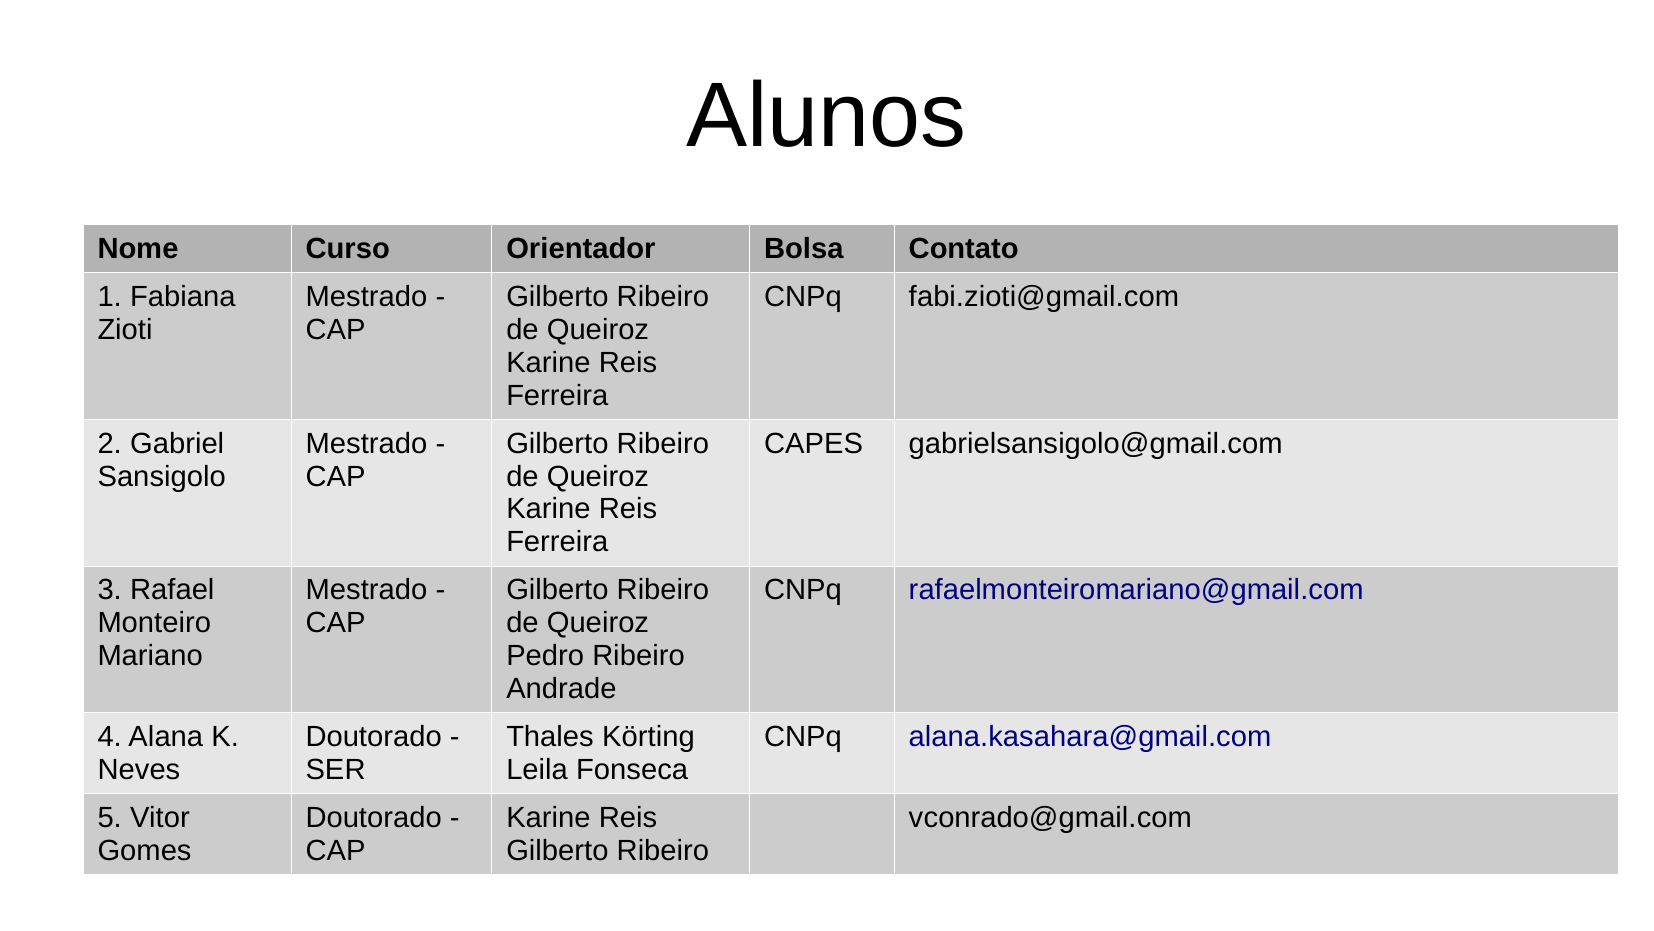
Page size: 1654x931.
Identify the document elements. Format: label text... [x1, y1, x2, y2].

table_cell alana.kasahara@gmail.com [895, 713, 1618, 793]
table_cell Doutorado - SER [292, 713, 491, 793]
table_cell fabi.zioti@gmail.com [895, 273, 1618, 419]
title Alunos [82, 37, 1571, 193]
table_header Curso [292, 225, 491, 272]
table_header Contato [895, 225, 1618, 272]
table_cell CNPq [750, 273, 894, 419]
table_cell vconrado@gmail.com [895, 794, 1618, 874]
table_header Orientador [492, 225, 749, 272]
table_cell Mestrado - CAP [292, 273, 491, 419]
table_header Bolsa [750, 225, 894, 272]
table_cell [750, 794, 894, 874]
table_header Nome [84, 225, 291, 272]
table_cell CNPq [750, 713, 894, 793]
table_cell Doutorado - CAP [292, 794, 491, 874]
table_cell 2. Gabriel Sansigolo [84, 420, 291, 566]
table_cell Mestrado - CAP [292, 567, 491, 712]
table_cell Karine Reis Gilberto Ribeiro ​ [492, 794, 749, 874]
table_cell 4. Alana K. Neves [84, 713, 291, 793]
table_cell 1. Fabiana Zioti [84, 273, 291, 419]
table_cell Gilberto Ribeiro de Queiroz Pedro Ribeiro Andrade [492, 567, 749, 712]
table_cell Mestrado - CAP [292, 420, 491, 566]
table_cell rafaelmonteiromariano@gmail.com [895, 567, 1618, 712]
table_cell 3. Rafael Monteiro Mariano [84, 567, 291, 712]
table_cell Gilberto Ribeiro de Queiroz Karine Reis Ferreira [492, 420, 749, 566]
table_cell Gilberto Ribeiro de Queiroz Karine Reis Ferreira [492, 273, 749, 419]
table_cell 5. Vitor Gomes [84, 794, 291, 874]
table_cell CAPES [750, 420, 894, 566]
table_cell Thales Körting Leila Fonseca [492, 713, 749, 793]
table_cell gabrielsansigolo@gmail.com [895, 420, 1618, 566]
table_cell CNPq [750, 567, 894, 712]
